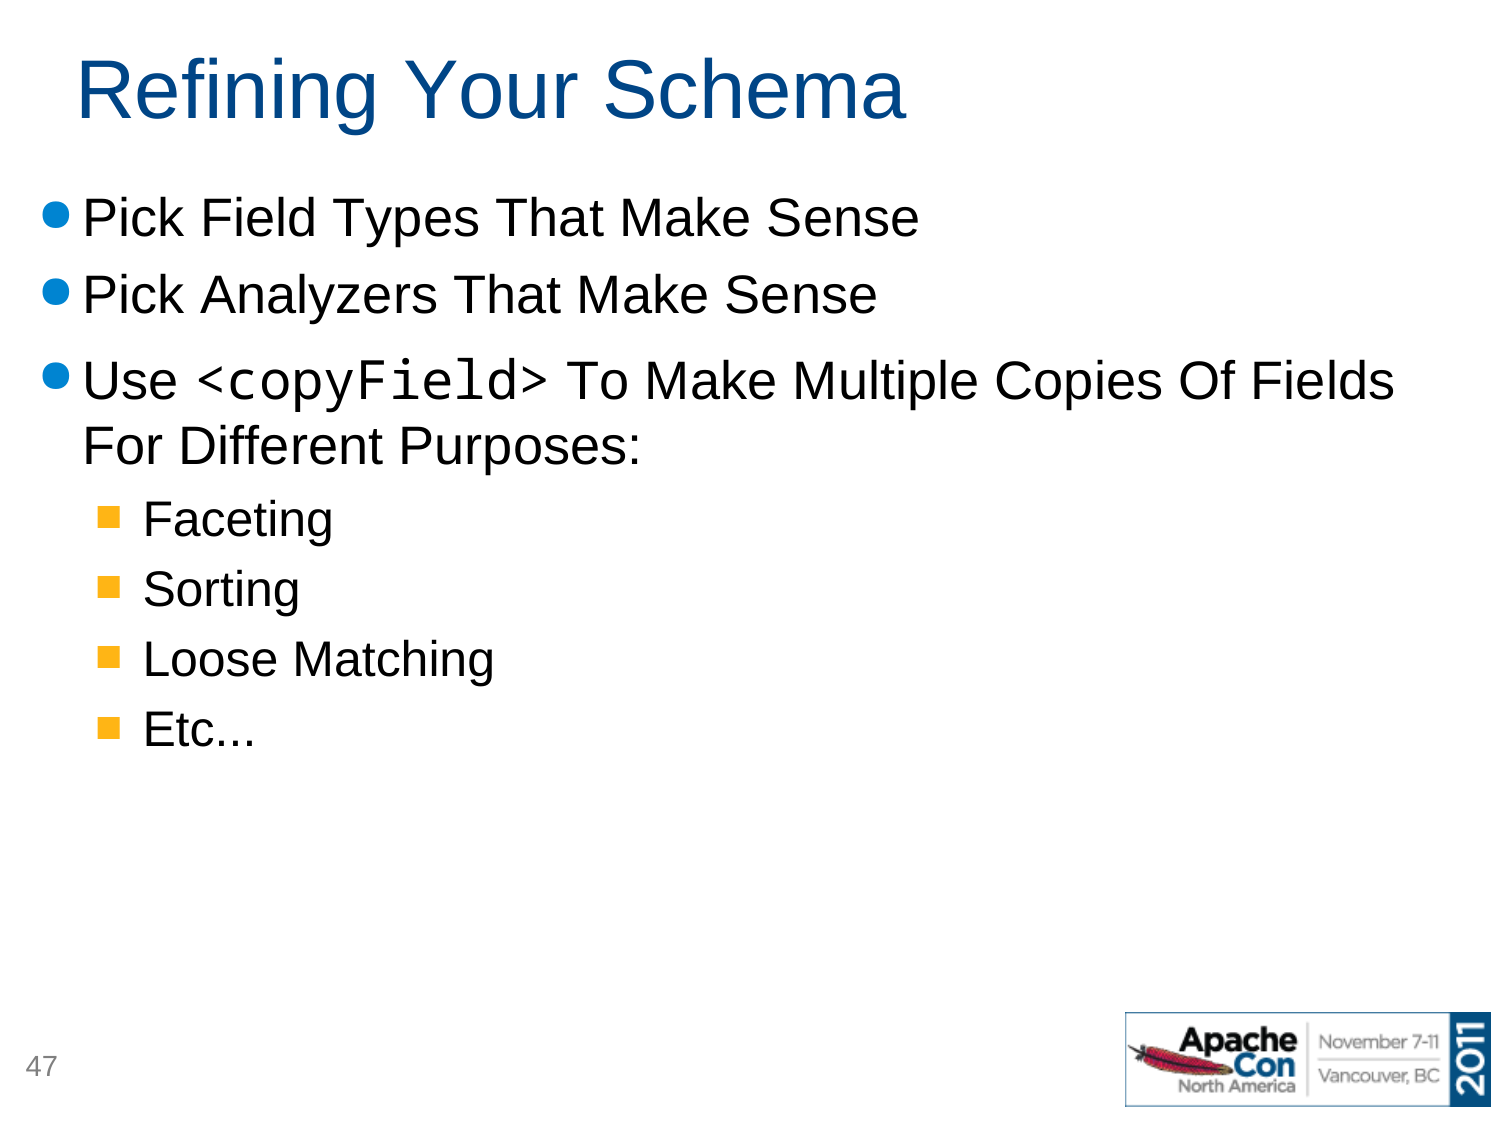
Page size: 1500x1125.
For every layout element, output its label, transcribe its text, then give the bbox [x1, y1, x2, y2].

picture [1125, 1012, 1491, 1107]
list Pick Field Types That Make Sense Pick Analyzers That Make Sense Use <copyField> To Make Multiple Copies Of Fields For Different Purposes: Faceting Sorting Loose Matching Etc... [37, 187, 1463, 1006]
title Refining Your Schema [75, 0, 1425, 181]
